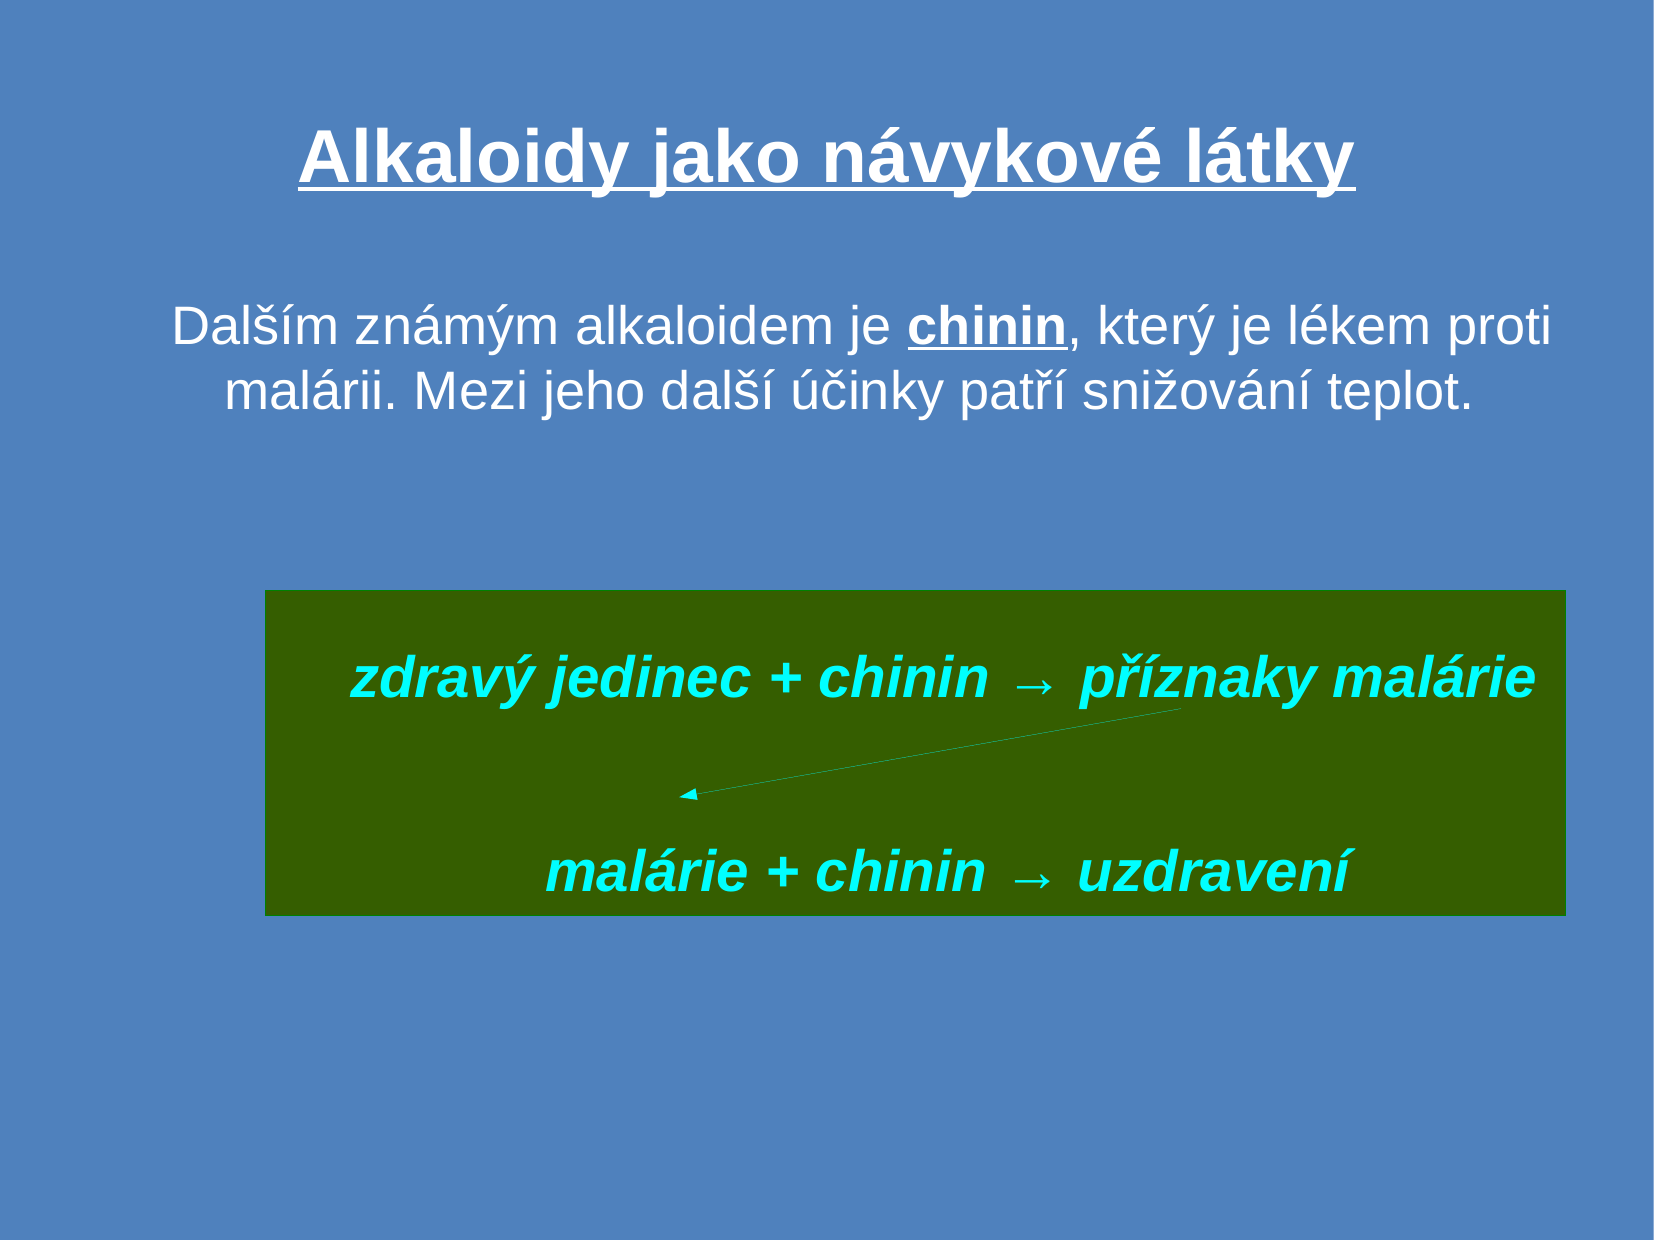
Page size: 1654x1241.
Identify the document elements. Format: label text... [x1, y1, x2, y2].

list Dalším známým alkaloidem je chinin, který je lékem proti malárii. Mezi jeho další účinky patří snižování teplot. zdravý jedinec + chinin → příznaky malárie malárie + chinin → uzdravení [82, 290, 1571, 1109]
title Alkaloidy jako návykové látky [82, 49, 1571, 257]
